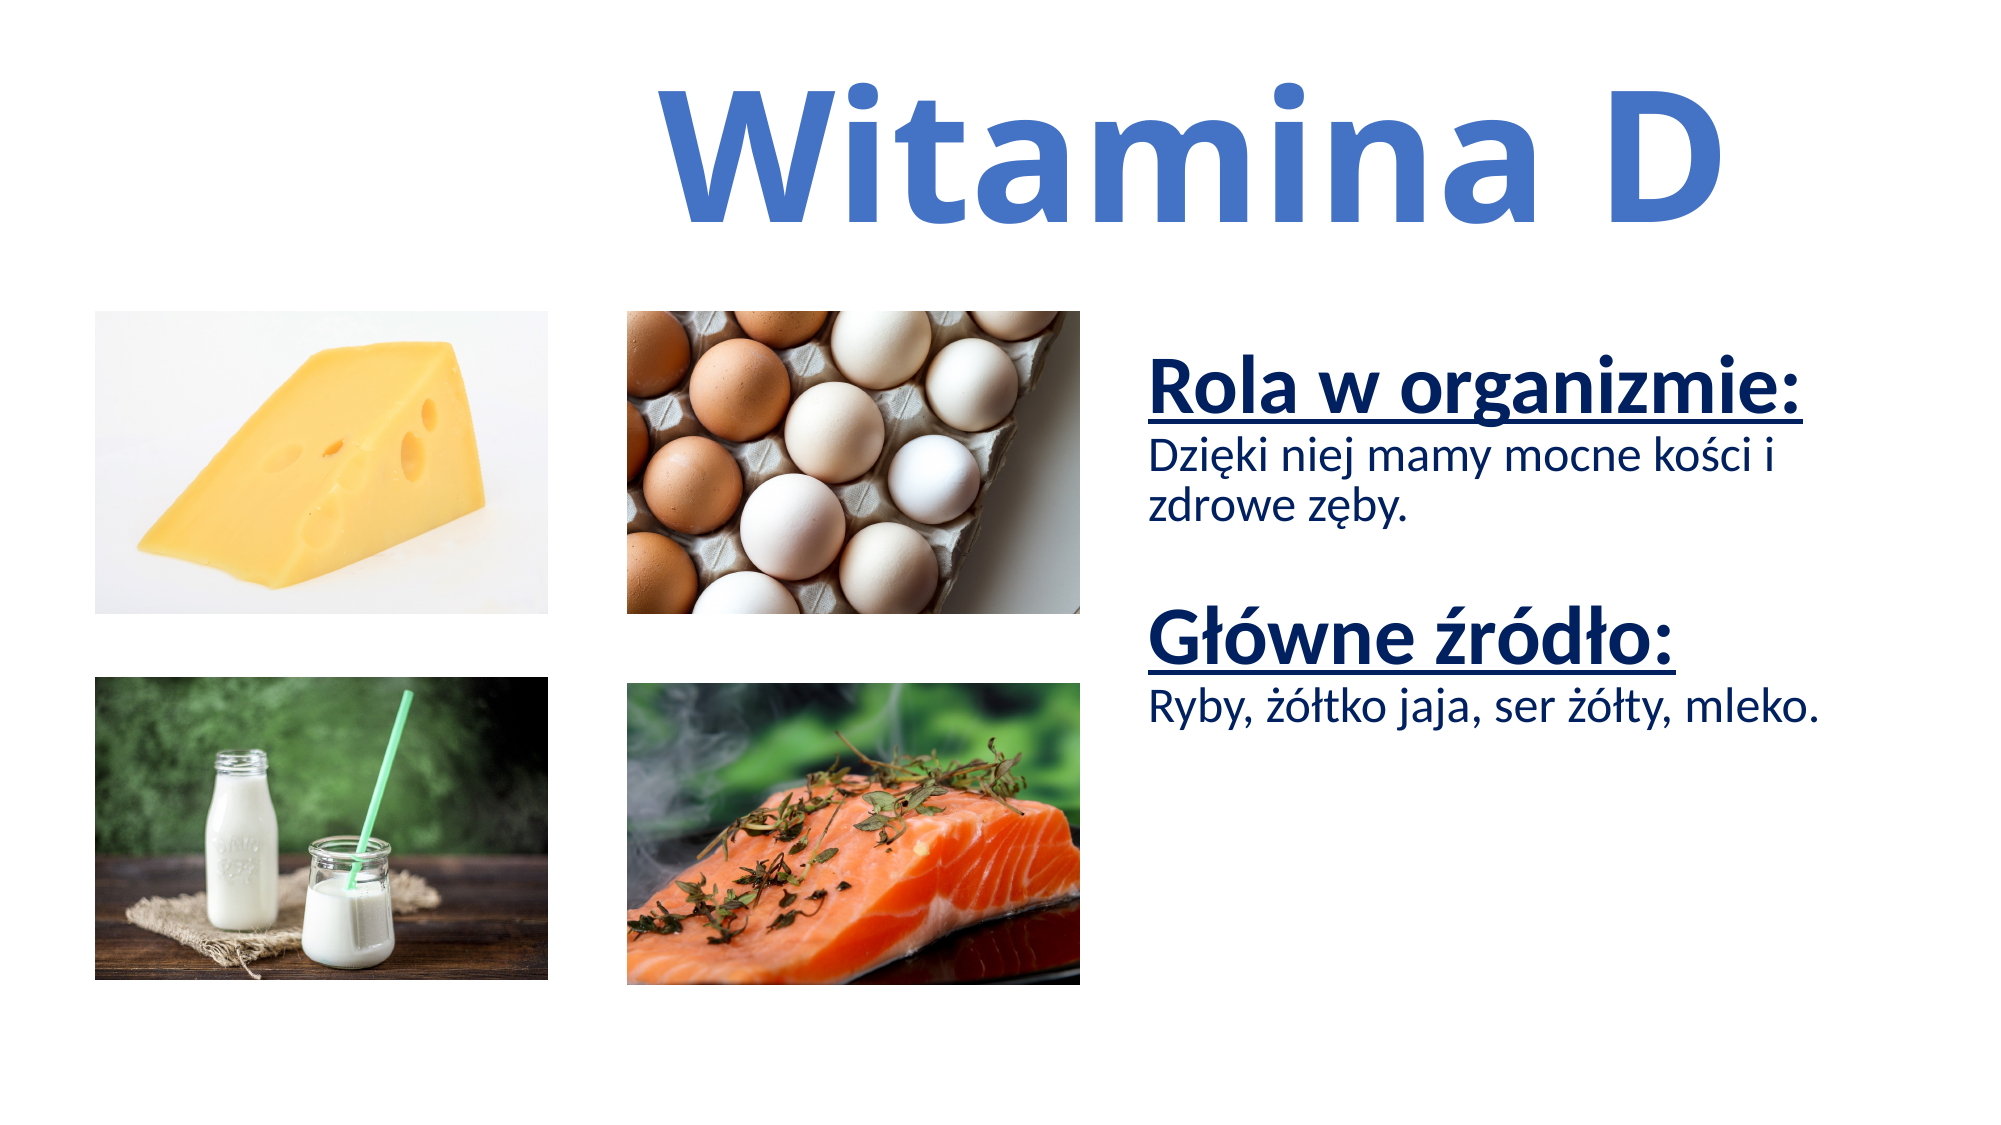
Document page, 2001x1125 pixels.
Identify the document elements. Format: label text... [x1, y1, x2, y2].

picture [627, 683, 1080, 985]
text_box Rola w organizmie: Dzięki niej mamy mocne kości i zdrowe zęby. [1133, 344, 1945, 542]
text_box Główne źródło: Ryby, żółtko jaja, ser żółty, mleko. [1133, 595, 1945, 743]
picture [627, 311, 1080, 614]
title Witamina D [445, 35, 1946, 242]
picture [95, 677, 548, 980]
picture [95, 311, 548, 614]
